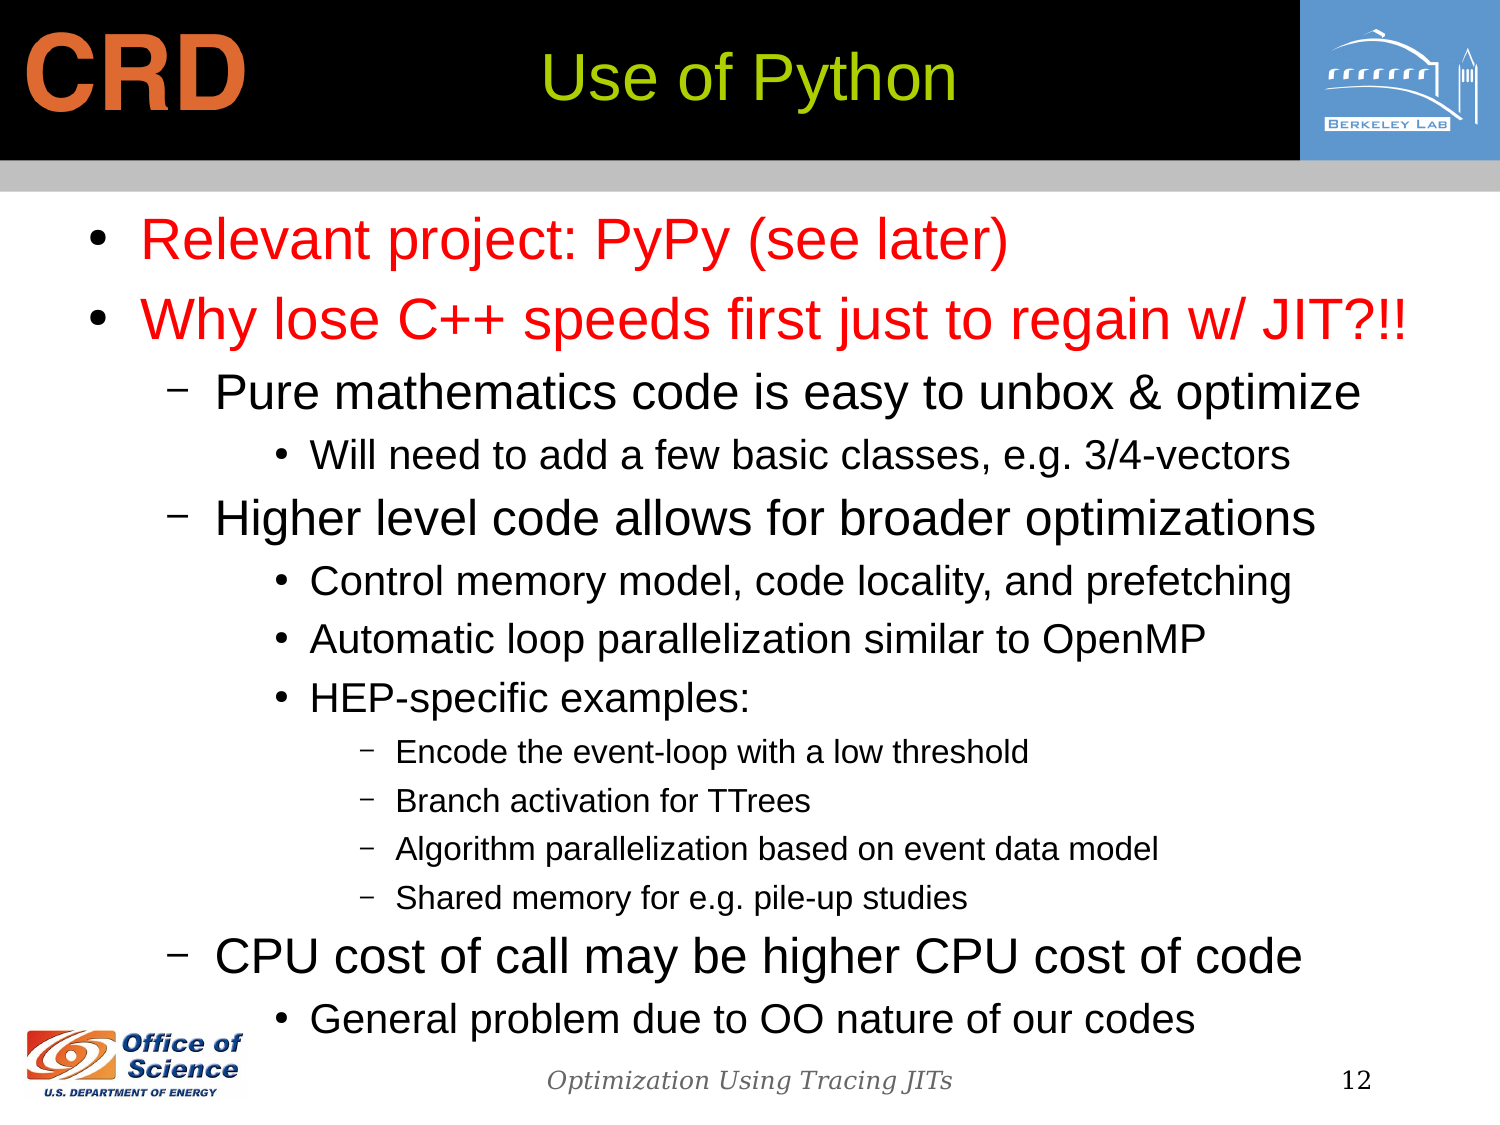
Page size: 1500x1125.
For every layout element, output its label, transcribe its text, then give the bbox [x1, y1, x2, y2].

picture [22, 1026, 246, 1100]
picture [1300, 0, 1500, 160]
title Use of Python [306, 0, 1194, 156]
picture [0, 0, 266, 149]
list Relevant project: PyPy (see later) Why lose C++ speeds first just to regain w/ JIT?!! Pure mathematics code is easy to unbox & optimize Will need to add a few basic classes, e.g. 3/4-vectors Higher level code allows for broader optimizations Control memory model, code locality, and prefetching Automatic loop parallelization similar to OpenMP HEP-specific examples: Encode the event-loop with a low threshold Branch activation for TTrees Algorithm parallelization based on event data model Shared memory for e.g. pile-up studies CPU cost of call may be higher CPU cost of code General problem due to OO nature of our codes [69, 206, 1422, 1065]
